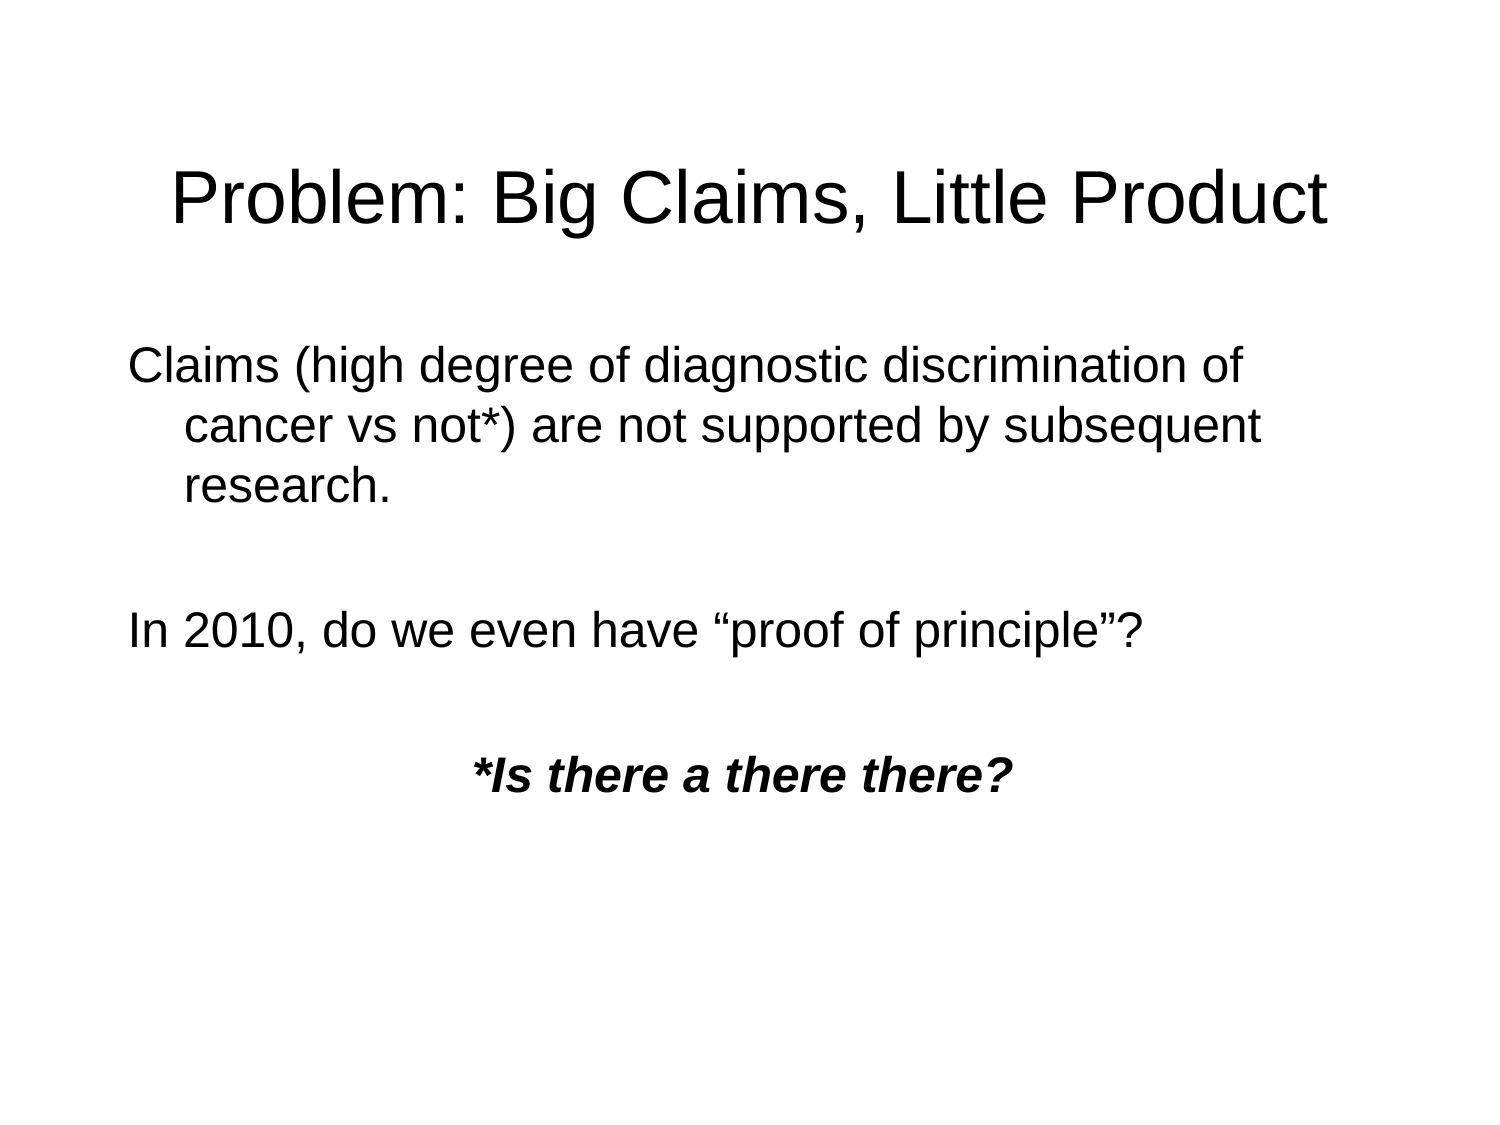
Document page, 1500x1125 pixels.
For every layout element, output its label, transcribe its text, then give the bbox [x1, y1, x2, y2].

title Problem: Big Claims, Little Product [112, 99, 1388, 288]
list Claims (high degree of diagnostic discrimination of cancer vs not*) are not supported by subsequent research. In 2010, do we even have “proof of principle”? *Is there a there there? [112, 324, 1388, 1000]
